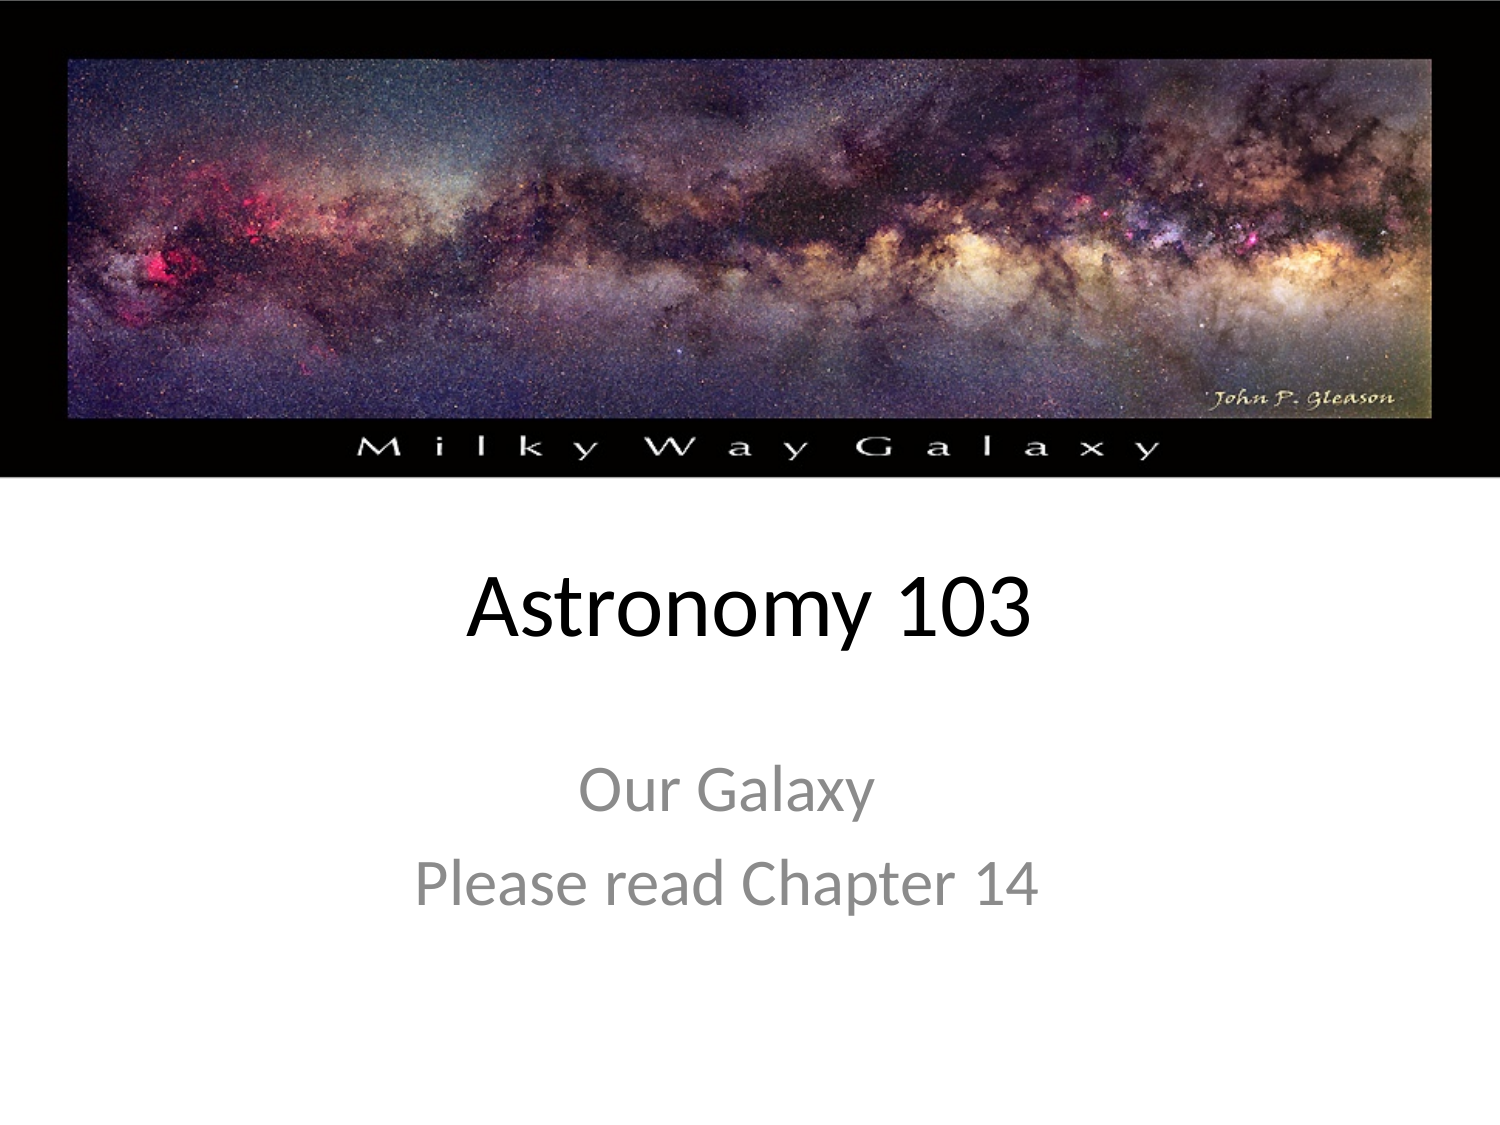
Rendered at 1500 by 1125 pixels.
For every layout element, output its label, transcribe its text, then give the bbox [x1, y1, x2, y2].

picture [0, 0, 1500, 479]
subtitle Our Galaxy Please read Chapter 14 [67, 737, 1388, 1025]
title Astronomy 103 [112, 479, 1388, 720]
